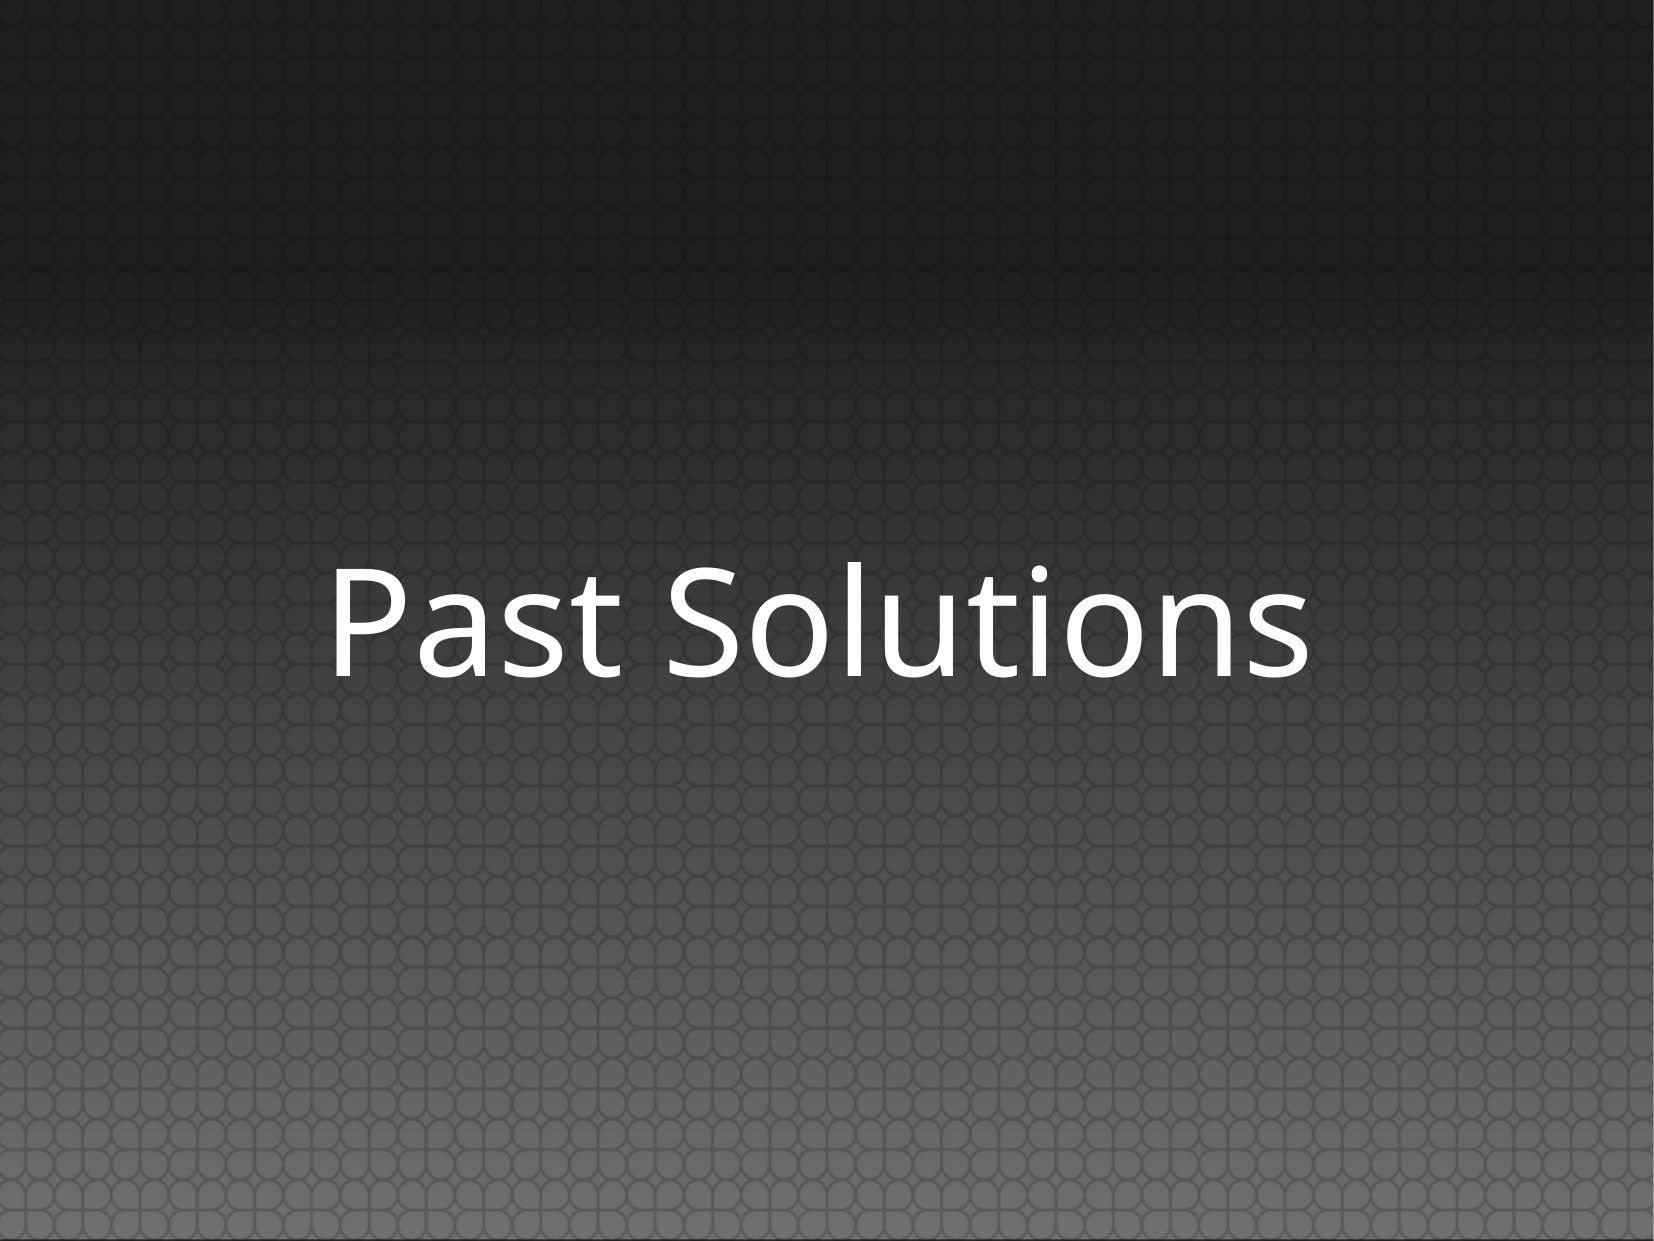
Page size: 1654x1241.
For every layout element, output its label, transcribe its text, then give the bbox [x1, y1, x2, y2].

title Past Solutions [75, 525, 1564, 713]
picture [0, 0, 1654, 1241]
